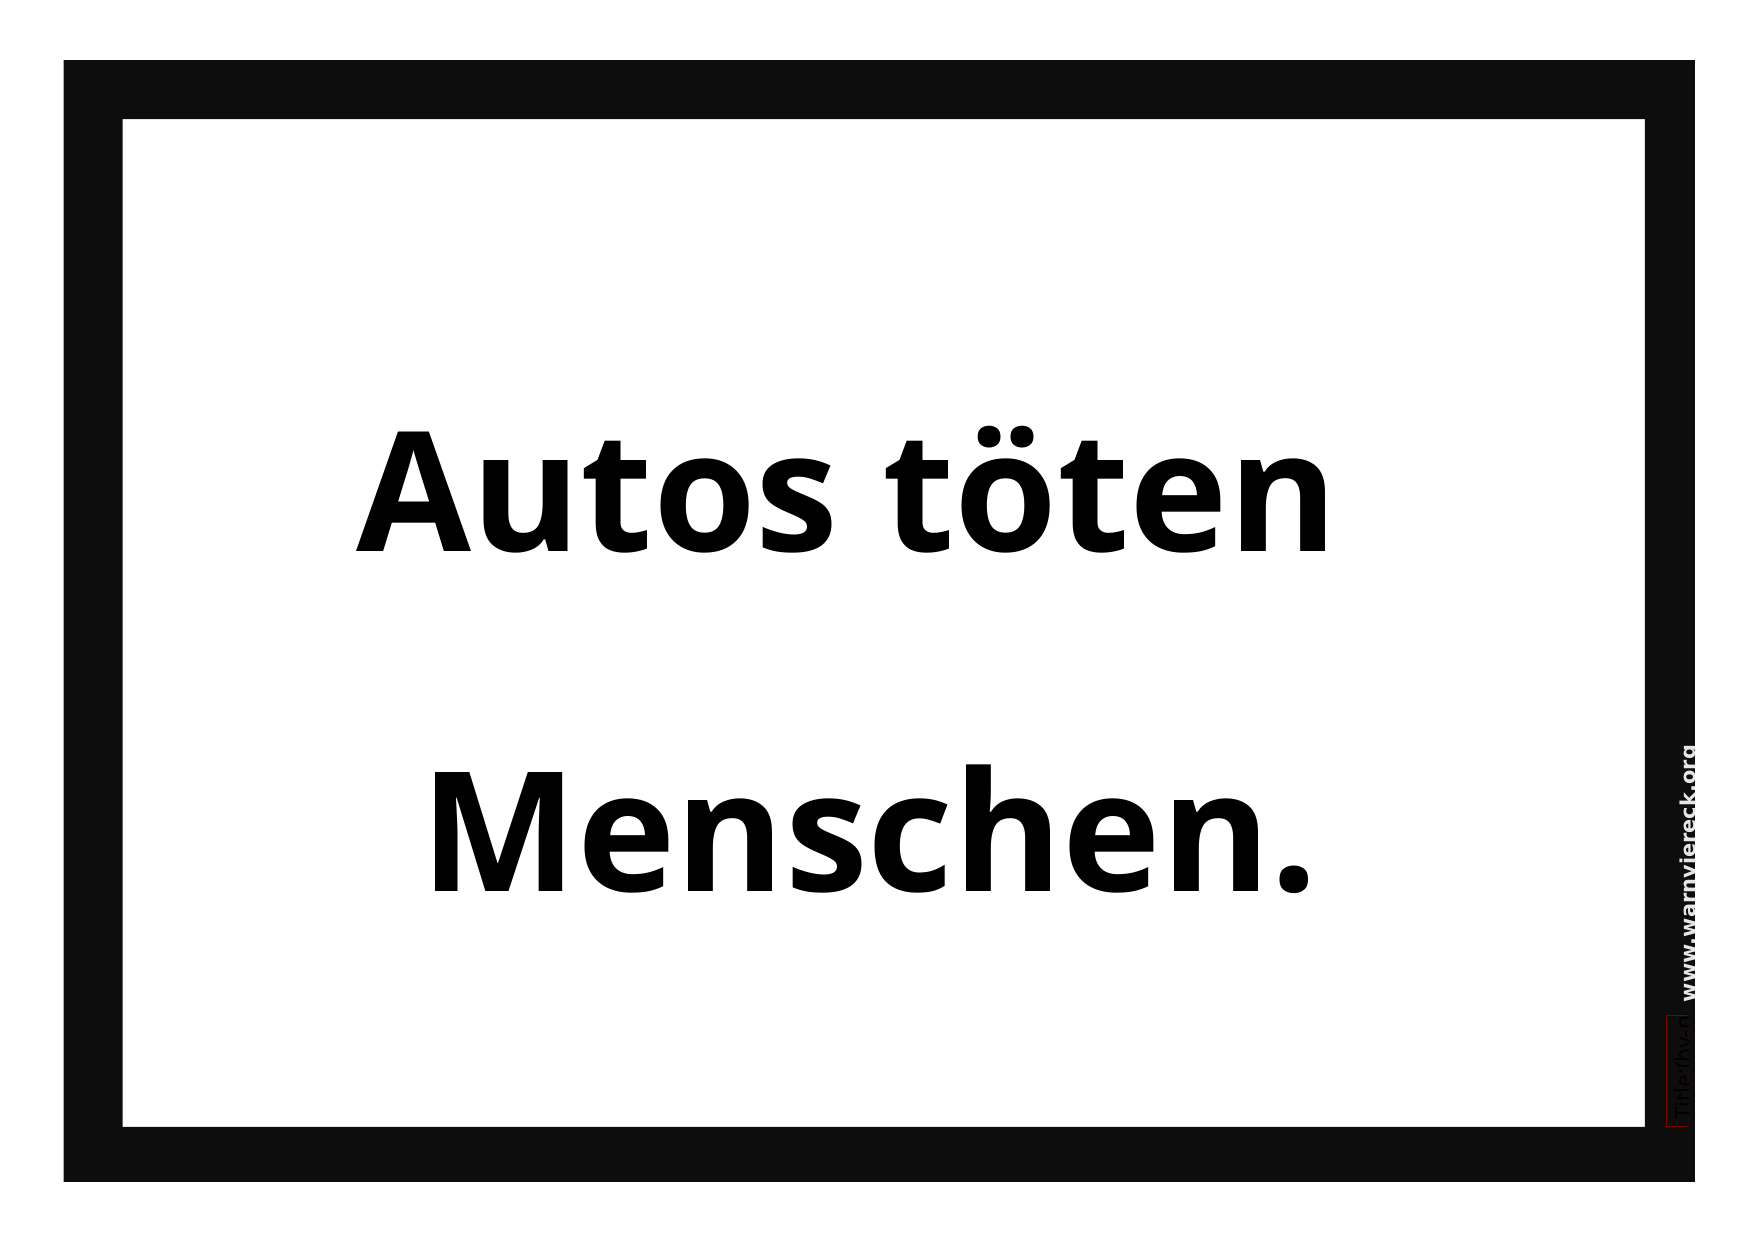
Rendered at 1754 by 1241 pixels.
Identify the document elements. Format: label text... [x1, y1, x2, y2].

text_box Autos töten Menschen. Täglich sterben zwei Leute auf Österreichs Straßen. Weltweit sind es 1.200.000 pro Jahr. [16, 252, 1723, 1241]
